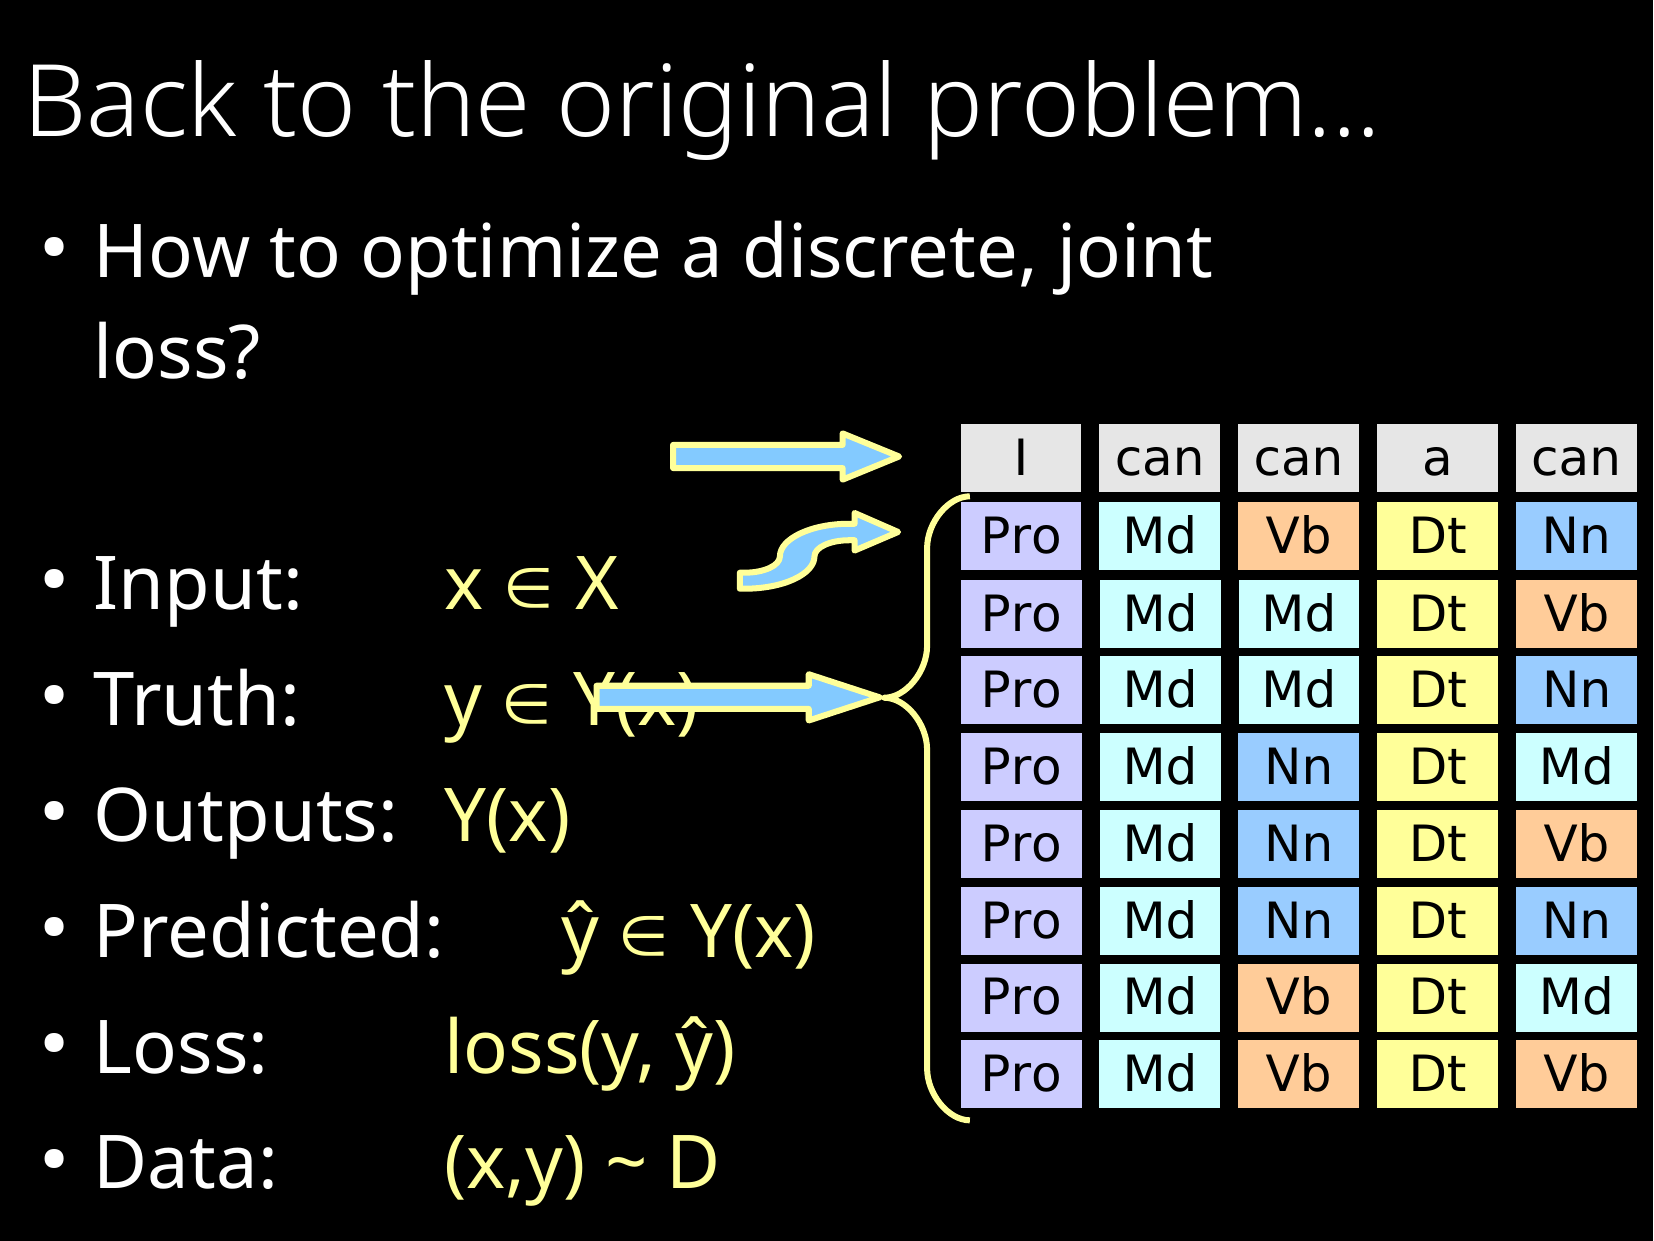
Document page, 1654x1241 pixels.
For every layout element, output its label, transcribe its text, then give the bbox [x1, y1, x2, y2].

text_box Vb [1237, 963, 1360, 1033]
text_box Md [1515, 963, 1638, 1033]
title Back to the original problem... [23, 25, 1630, 171]
text_box can [1237, 423, 1360, 493]
text_box Vb [1515, 579, 1638, 649]
text_box Md [1098, 501, 1221, 571]
text_box Nn [1237, 809, 1360, 879]
text_box Dt [1376, 732, 1499, 802]
text_box can [1098, 423, 1221, 493]
text_box Dt [1376, 1039, 1499, 1109]
text_box Nn [1515, 886, 1638, 956]
text_box Dt [1376, 655, 1499, 725]
text_box Dt [1376, 809, 1499, 879]
text_box can [1515, 423, 1638, 493]
text_box Md [1099, 732, 1222, 802]
text_box Pro [960, 809, 1083, 879]
text_box Nn [1515, 501, 1638, 571]
text_box Nn [1515, 655, 1638, 725]
text_box a [1376, 423, 1499, 493]
text_box Pro [960, 963, 1083, 1033]
text_box Pro [960, 886, 1083, 956]
text_box Nn [1237, 886, 1360, 956]
text_box Md [1099, 655, 1222, 725]
text_box Md [1238, 655, 1360, 725]
text_box Dt [1376, 501, 1499, 571]
text_box Nn [1237, 732, 1360, 802]
text_box Dt [1376, 963, 1499, 1033]
text_box Md [1238, 579, 1360, 649]
text_box Vb [1237, 501, 1360, 571]
text_box Md [1099, 809, 1221, 879]
text_box Vb [1515, 1039, 1638, 1109]
text_box Pro [960, 732, 1083, 802]
text_box Pro [960, 501, 1082, 571]
text_box Vb [1237, 1039, 1360, 1109]
text_box I [960, 423, 1082, 493]
text_box Dt [1376, 579, 1499, 649]
text_box Md [1099, 579, 1222, 649]
text_box Pro [960, 1039, 1083, 1109]
text_box [596, 674, 880, 721]
text_box Md [1098, 1039, 1221, 1109]
text_box Md [1099, 886, 1221, 956]
text_box Vb [1515, 809, 1638, 879]
list How to optimize a discrete, joint loss? Input: x Î X Truth: y Î Y(x) Outputs: Y(x) Predicted: ŷ Î Y(x) Loss: loss(y, ŷ) Data: (x,y) ~ D [23, 198, 1275, 1215]
text_box Dt [1376, 886, 1499, 956]
text_box Md [1515, 732, 1638, 802]
text_box [739, 512, 899, 589]
text_box Md [1099, 963, 1221, 1033]
text_box [673, 433, 900, 480]
text_box Pro [960, 579, 1083, 649]
text_box Pro [960, 655, 1083, 725]
